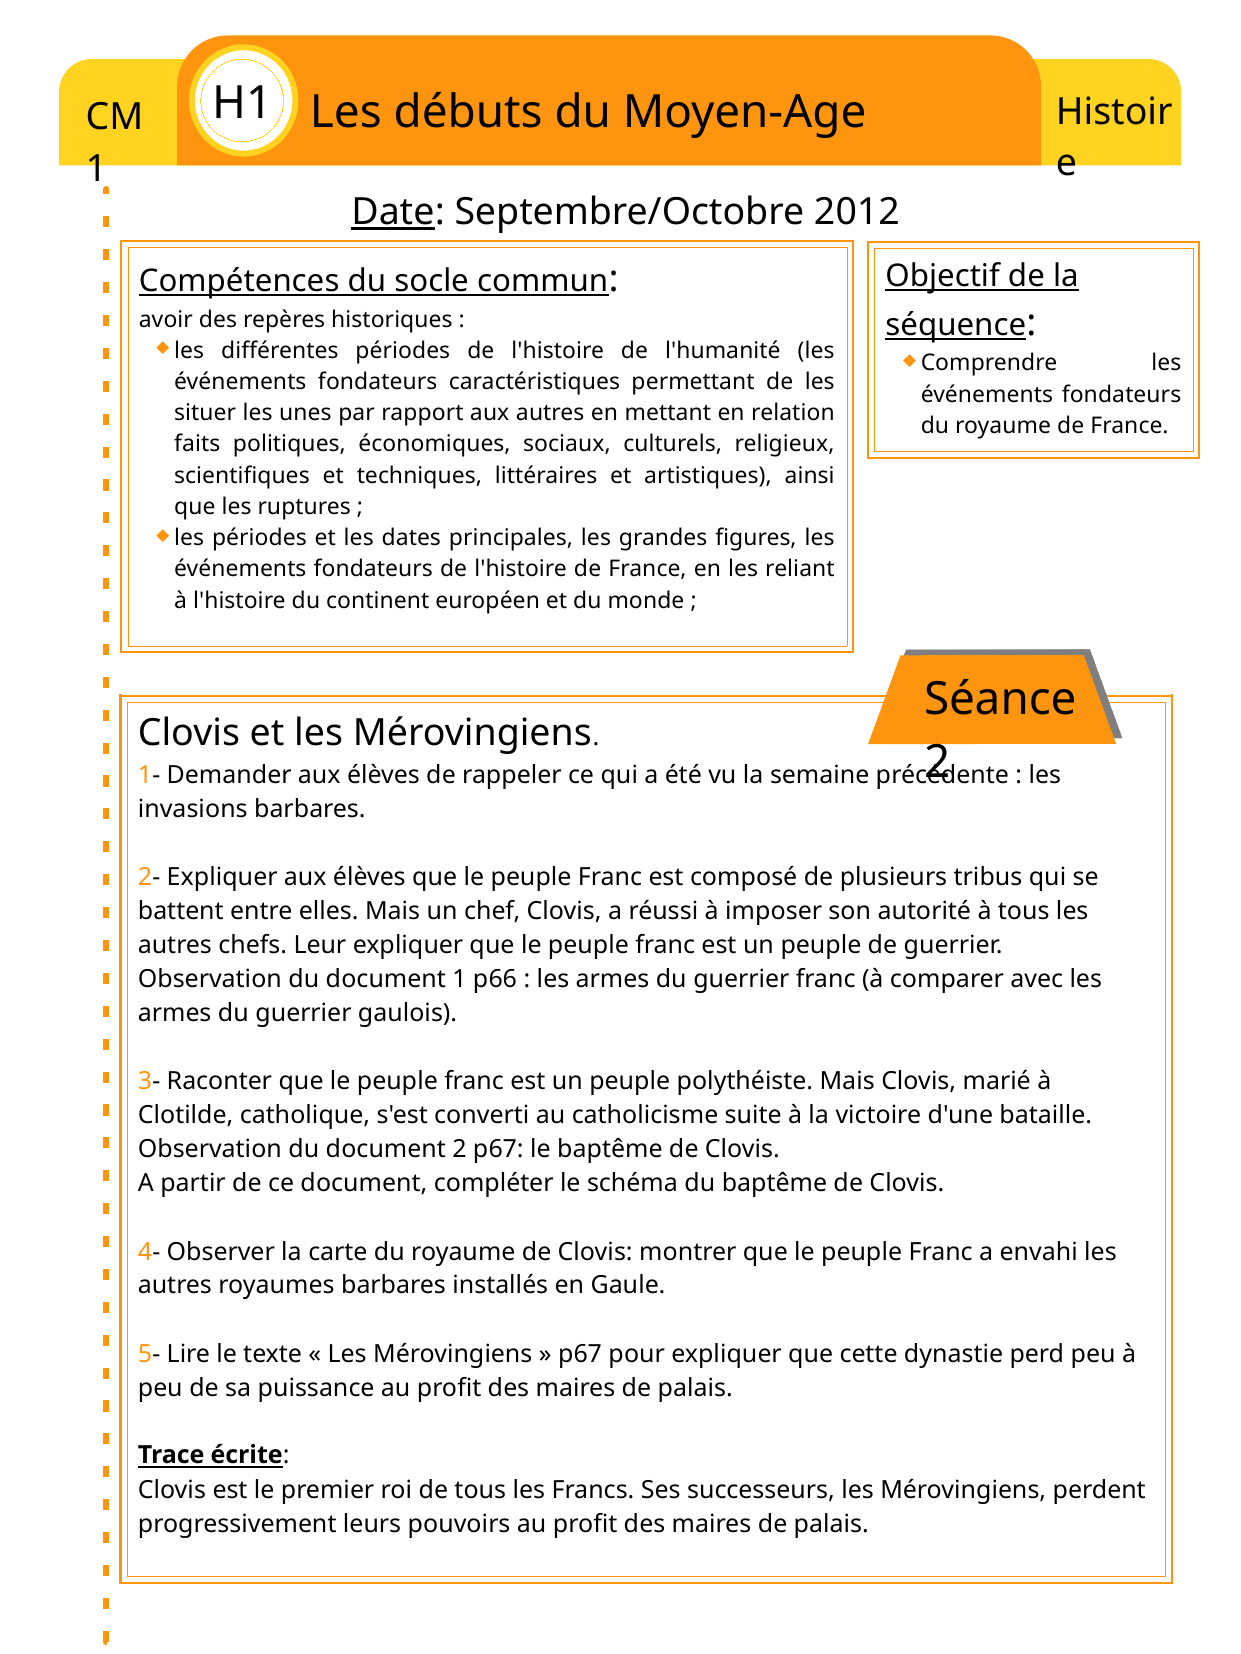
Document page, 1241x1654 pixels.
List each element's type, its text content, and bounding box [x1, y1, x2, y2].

table_header Clovis et les Mérovingiens. 1- Demander aux élèves de rappeler ce qui a été vu la semaine précédente : les invasions barbares. 2- Expliquer aux élèves que le peuple Franc est composé de plusieurs tribus qui se battent entre elles. Mais un chef, Clovis, a réussi à imposer son autorité à tous les autres chefs. Leur expliquer que le peuple franc est un peuple de guerrier. Observation du document 1 p66 : les armes du guerrier franc (à comparer avec les armes du guerrier gaulois). 3- Raconter que le peuple franc est un peuple polythéiste. Mais Clovis, marié à Clotilde, catholique, s'est converti au catholicisme suite à la victoire d'une bataille. Observation du document 2 p67: le baptême de Clovis. A partir de ce document, compléter le schéma du baptême de Clovis. 4- Observer la carte du royaume de Clovis: montrer que le peuple Franc a envahi les autres royaumes barbares installés en Gaule. 5- Lire le texte « Les Mérovingiens » p67 pour expliquer que cette dynastie perd peu à peu de sa puissance au profit des maires de palais. Trace écrite: Clovis est le premier roi de tous les Francs. Ses successeurs, les Mérovingiens, perdent progressivement leurs pouvoirs au profit des maires de palais. [128, 703, 1165, 1576]
text_box H1 [200, 59, 284, 142]
text_box [59, 35, 1178, 166]
text_box Les débuts du Moyen-Age [295, 70, 1099, 177]
table_header Compétences du socle commun: avoir des repères historiques : les différentes périodes de l'histoire de l'humanité (les événements fondateurs caractéristiques permettant de les situer les unes par rapport aux autres en mettant en relation faits politiques, économiques, sociaux, culturels, religieux, scientifiques et techniques, littéraires et artistiques), ainsi que les ruptures ; les périodes et les dates principales, les grandes figures, les événements fondateurs de l'histoire de France, en les reliant à l'histoire du continent européen et du monde ; [124, 244, 850, 650]
text_box Séance 2 [909, 658, 1099, 756]
text_box Date: Septembre/Octobre 2012 [259, 176, 993, 241]
table_header Clovis et les Mérovingiens. 1- Demander aux élèves de rappeler ce qui a été vu la semaine précédente : les invasions barbares. 2- Expliquer aux élèves que le peuple Franc est composé de plusieurs tribus qui se battent entre elles. Mais un chef, Clovis, a réussi à imposer son autorité à tous les autres chefs. Leur expliquer que le peuple franc est un peuple de guerrier. Observation du document 1 p66 : les armes du guerrier franc (à comparer avec les armes du guerrier gaulois). 3- Raconter que le peuple franc est un peuple polythéiste. Mais Clovis, marié à Clotilde, catholique, s'est converti au catholicisme suite à la victoire d'une bataille. Observation du document 2 p67: le baptême de Clovis. A partir de ce document, compléter le schéma du baptême de Clovis. 4- Observer la carte du royaume de Clovis: montrer que le peuple Franc a envahi les autres royaumes barbares installés en Gaule. 5- Lire le texte « Les Mérovingiens » p67 pour expliquer que cette dynastie perd peu à peu de sa puissance au profit des maires de palais. Trace écrite: Clovis est le premier roi de tous les Francs. Ses successeurs, les Mérovingiens, perdent progressivement leurs pouvoirs au profit des maires de palais. [123, 698, 1169, 1580]
table_header Objectif de la séquence: Comprendre les événements fondateurs du royaume de France. [871, 245, 1196, 455]
text_box [1099, 696, 1117, 744]
text_box Histoire [1099, 76, 1192, 145]
text_box [868, 655, 1085, 745]
text_box [1099, 145, 1182, 166]
text_box CM1 [70, 82, 175, 151]
